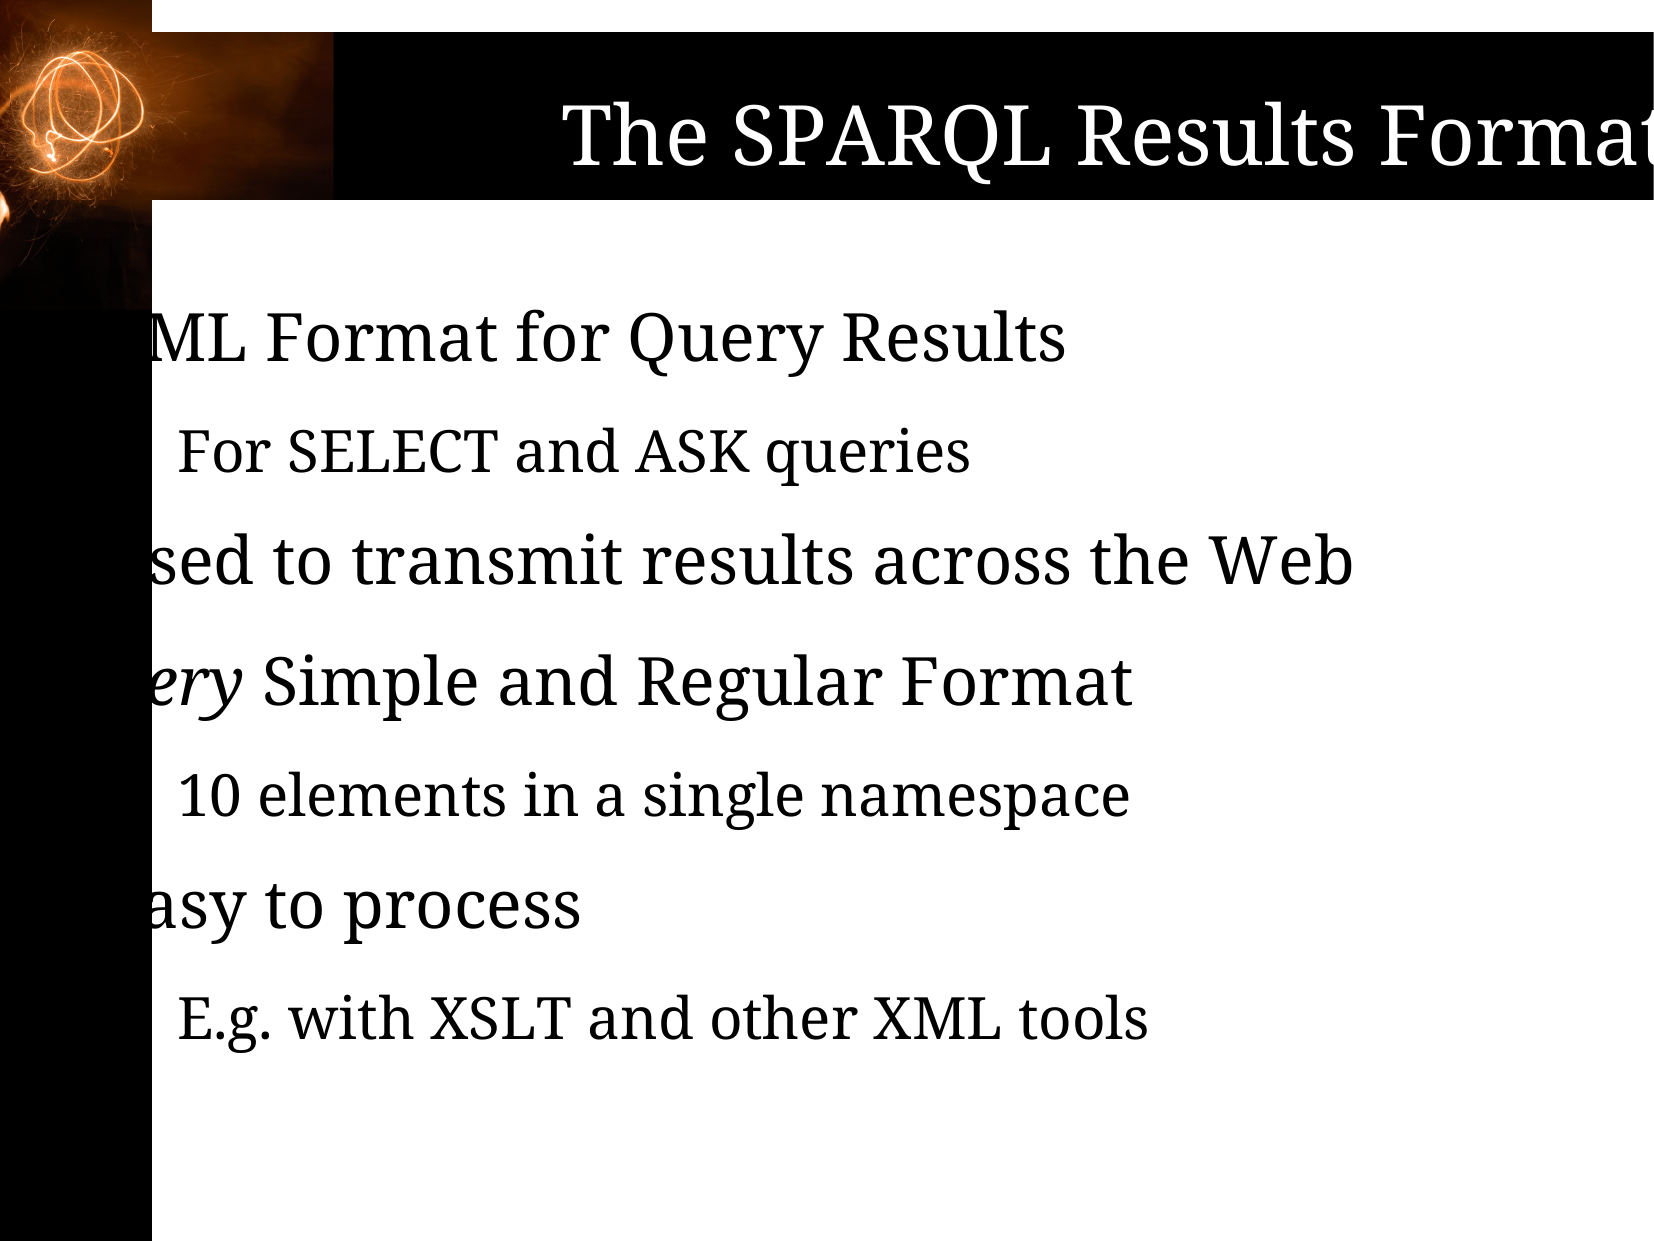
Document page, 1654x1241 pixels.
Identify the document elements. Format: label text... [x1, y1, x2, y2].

title The SPARQL Results Format [372, 29, 1654, 237]
picture [0, 0, 372, 1241]
list XML Format for Query Results For SELECT and ASK queries Used to transmit results across the Web Very Simple and Regular Format 10 elements in a single namespace Easy to process E.g. with XSLT and other XML tools [82, 290, 1571, 1109]
